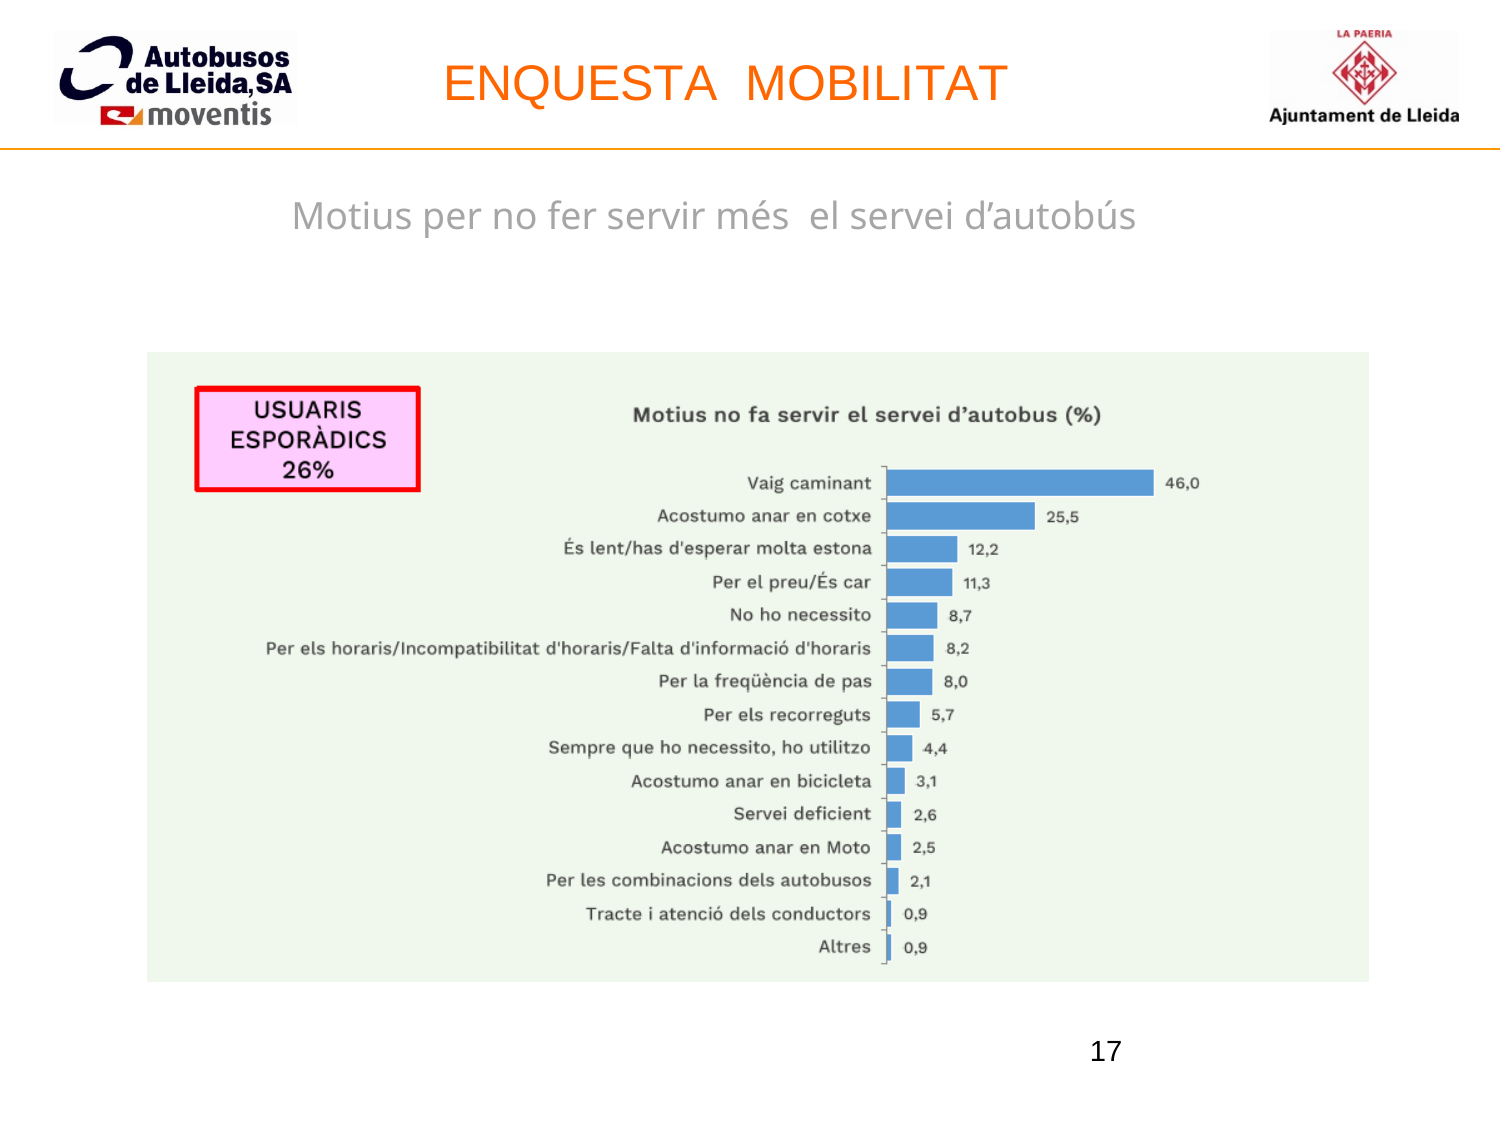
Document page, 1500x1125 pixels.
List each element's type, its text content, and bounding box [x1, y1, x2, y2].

text_box ENQUESTA MOBILITAT [360, 42, 1093, 114]
picture [147, 352, 1369, 982]
text_box 17 [1074, 1024, 1426, 1103]
text_box Motius per no fer servir més el servei d’autobús [206, 184, 1223, 245]
